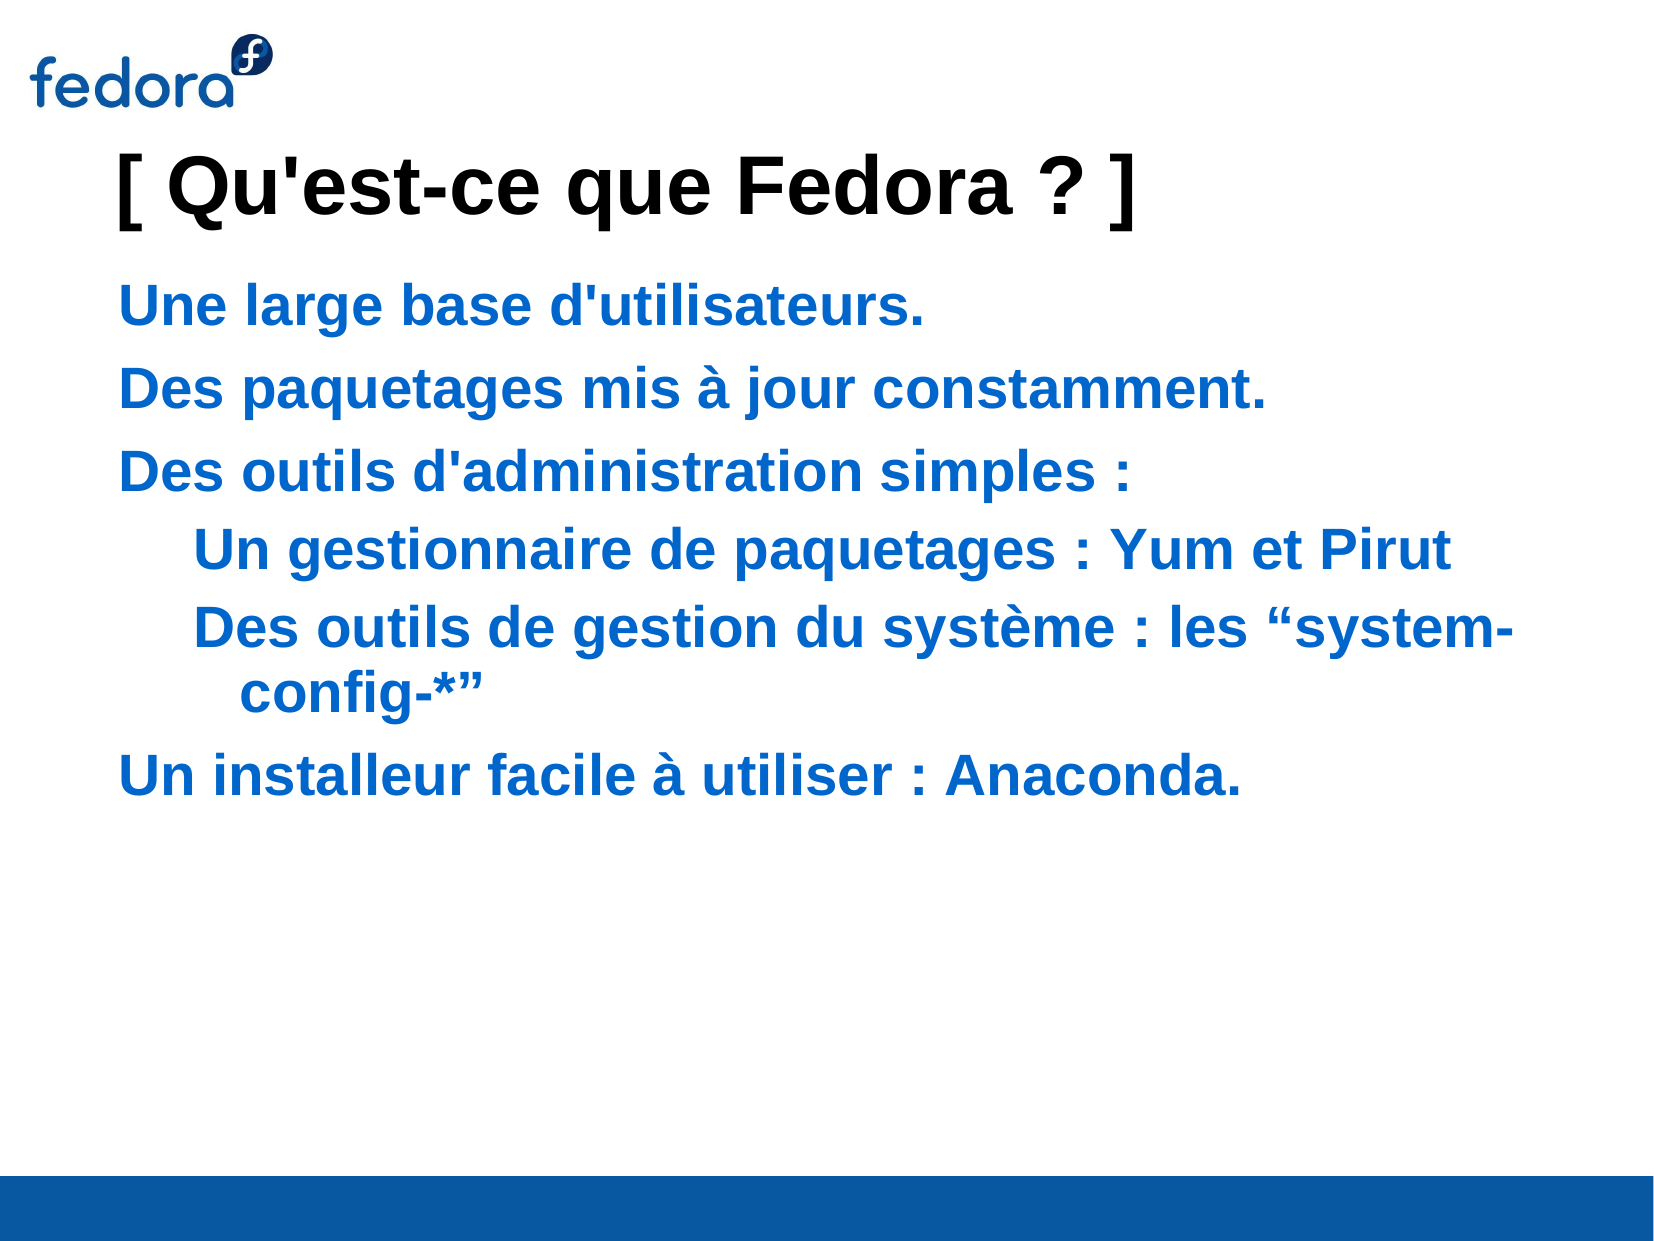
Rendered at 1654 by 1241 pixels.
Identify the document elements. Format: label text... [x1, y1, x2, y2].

picture [0, 1176, 1654, 1241]
title [ Qu'est-ce que Fedora ? ] [115, 122, 1521, 249]
picture [22, 27, 277, 115]
list Une large base d'utilisateurs. Des paquetages mis à jour constamment. Des outils d'administration simples : Un gestionnaire de paquetages : Yum et Pirut Des outils de gestion du système : les “system-config-*” Un installeur facile à utiliser : Anaconda. [118, 272, 1523, 1141]
